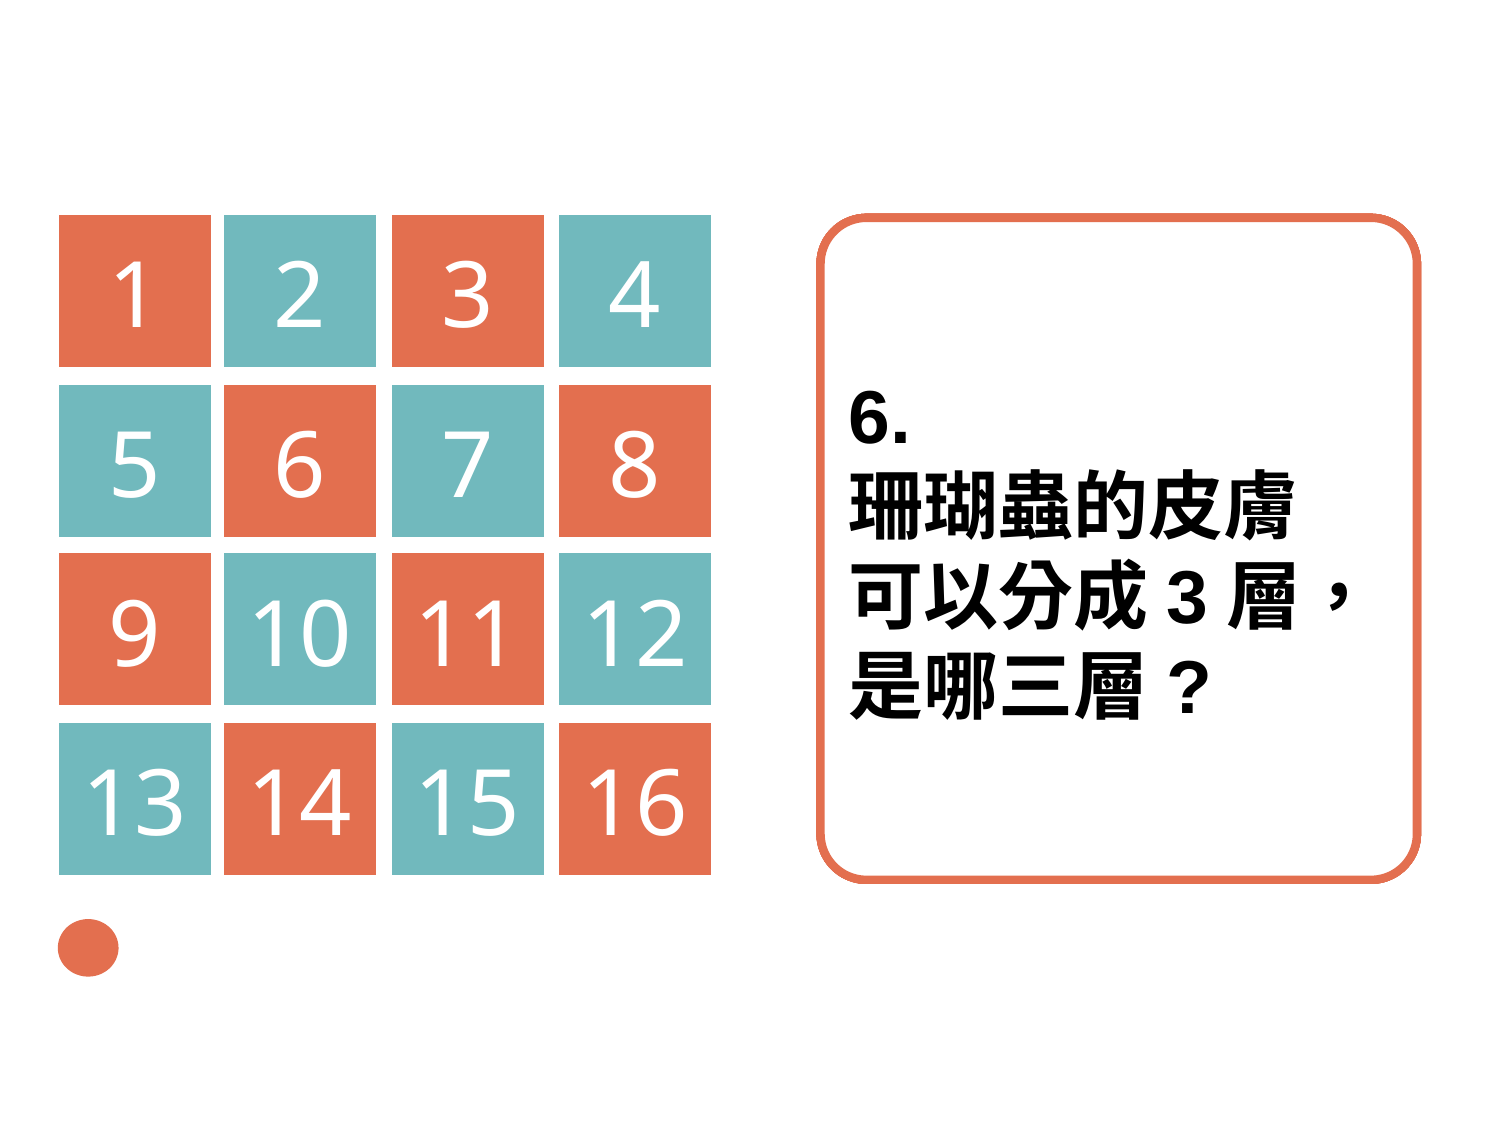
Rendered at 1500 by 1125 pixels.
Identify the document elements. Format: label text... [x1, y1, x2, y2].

text_box [57, 919, 119, 977]
text_box 11 [391, 552, 545, 706]
text_box 9 [58, 552, 212, 706]
text_box 3 [391, 214, 545, 368]
text_box 15 [391, 722, 545, 876]
text_box 1 [58, 214, 212, 368]
text_box 13 [58, 722, 212, 876]
text_box 4 [558, 214, 712, 368]
text_box 16 [558, 722, 712, 876]
text_box 10 [223, 552, 377, 706]
text_box 6 [223, 384, 377, 538]
text_box 12 [558, 552, 712, 706]
text_box 2 [223, 214, 377, 368]
text_box 14 [223, 722, 377, 876]
text_box 8 [558, 384, 712, 538]
text_box 7 [391, 384, 545, 538]
text_box 5 [58, 384, 212, 538]
text_box 6. 珊瑚蟲的皮膚 可以分成3層， 是哪三層? [820, 217, 1417, 880]
